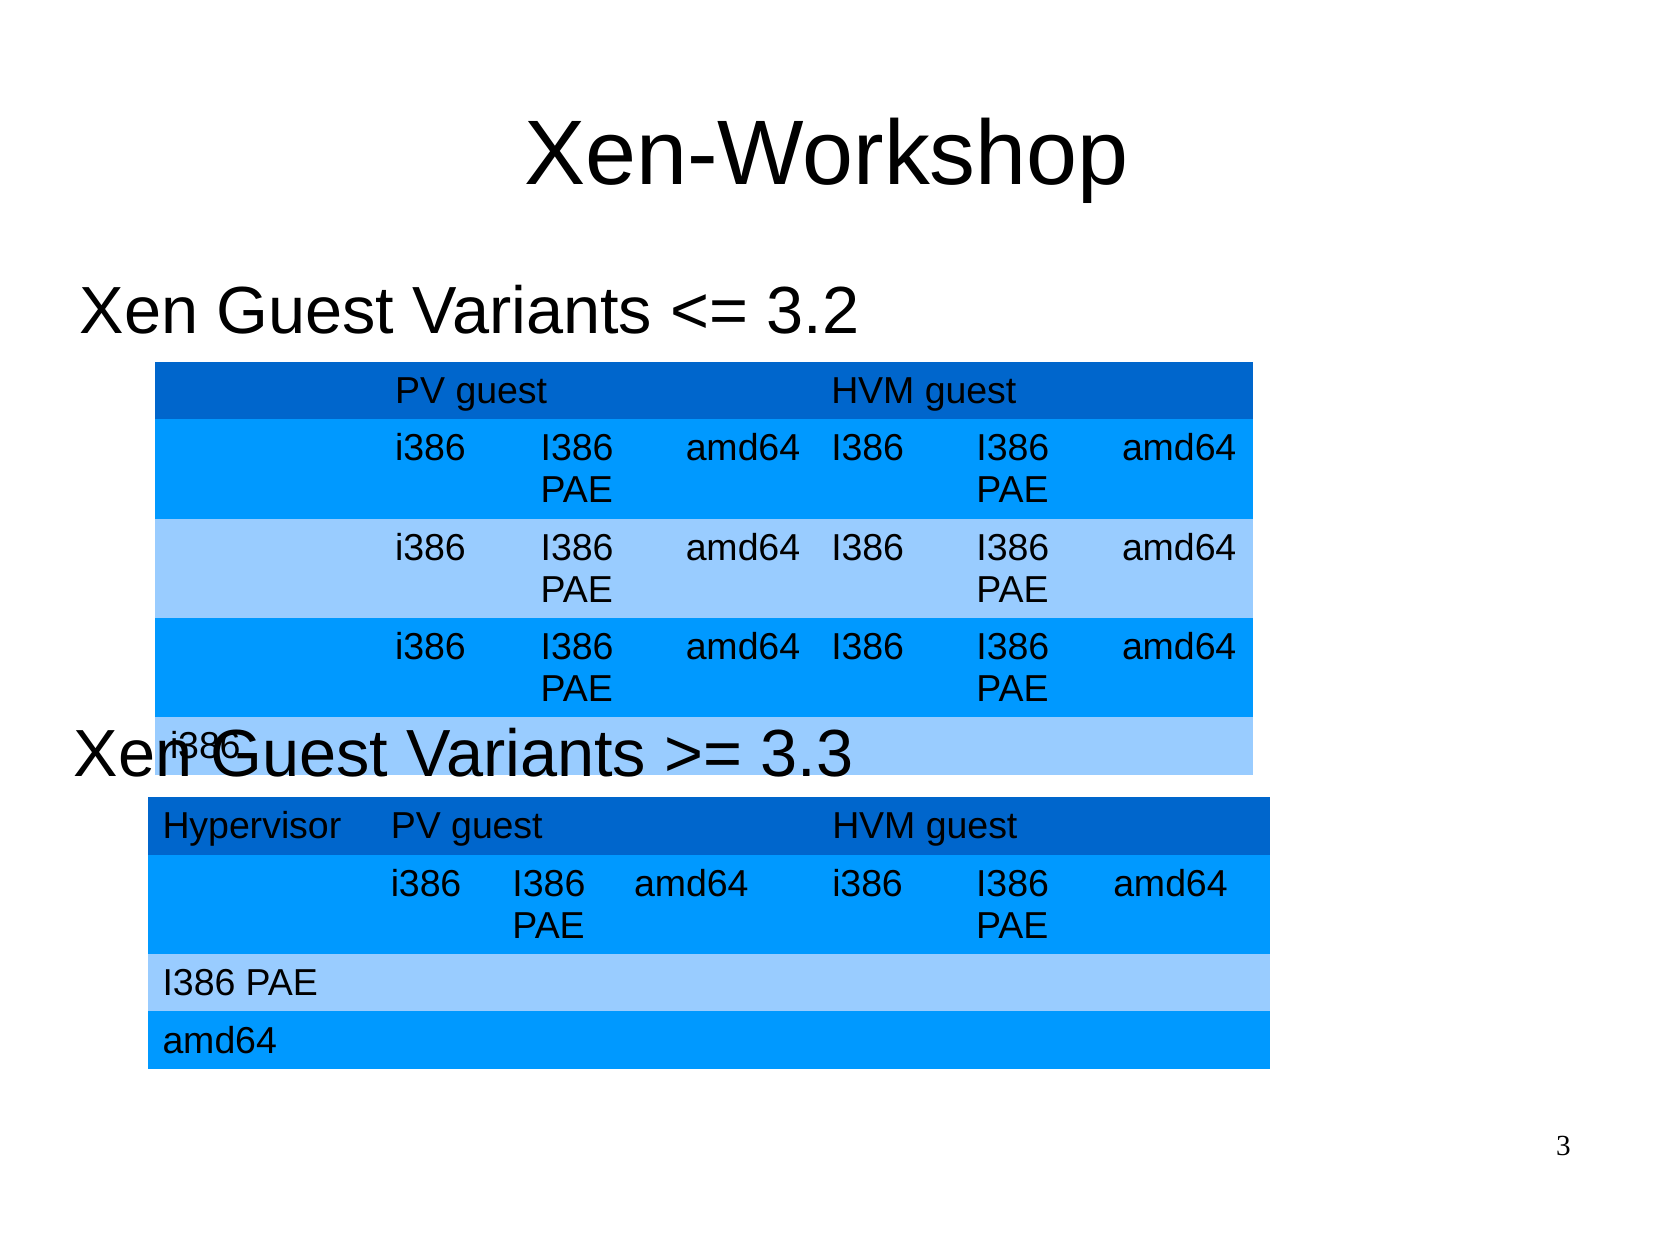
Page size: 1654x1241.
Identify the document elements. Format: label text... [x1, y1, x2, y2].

table_cell [961, 954, 1099, 1011]
table_cell I386 PAE [526, 618, 671, 708]
table_cell [818, 1011, 961, 1069]
table_cell [619, 1011, 818, 1069]
table_header Hypervisor [148, 797, 376, 855]
table_cell amd64 [671, 618, 816, 708]
table_cell [1099, 954, 1270, 1011]
table_cell i386 [376, 855, 498, 954]
table_cell amd64 [671, 519, 816, 618]
table_cell i386 [380, 419, 526, 519]
table_cell [498, 954, 619, 1011]
table_cell I386 [816, 519, 962, 618]
table_cell I386 PAE [498, 855, 619, 954]
table_cell [376, 1011, 498, 1069]
table_cell [619, 954, 818, 1011]
table_header PV guest [376, 797, 818, 855]
table_cell amd64 [1099, 855, 1270, 954]
table_header PV guest [380, 362, 816, 419]
table_cell amd64 [1107, 519, 1253, 618]
table_cell I386 PAE [962, 419, 1107, 519]
table_cell i386 [380, 519, 526, 618]
table_cell amd64 [619, 855, 818, 954]
title Xen-Workshop [82, 49, 1571, 257]
table_cell I386 PAE [962, 519, 1107, 618]
table_cell I386 PAE [526, 419, 671, 519]
table_cell amd64 [148, 1011, 376, 1069]
table_cell [155, 618, 380, 708]
table_header [155, 362, 380, 419]
table_cell I386 PAE [961, 855, 1099, 954]
table_cell I386 [816, 618, 962, 708]
table_cell [148, 855, 376, 954]
table_header HVM guest [816, 362, 1253, 419]
table_cell I386 PAE [148, 954, 376, 1011]
table_cell [498, 1011, 619, 1069]
table_header HVM guest [818, 797, 1270, 855]
table_cell i386 [818, 855, 961, 954]
table_cell amd64 [1107, 419, 1253, 519]
table_cell [155, 519, 380, 618]
text_box Xen Guest Variants <= 3.2 [64, 265, 1565, 356]
table_cell [376, 954, 498, 1011]
table_cell [1099, 1011, 1270, 1069]
table_cell I386 PAE [526, 519, 671, 618]
text_box Xen Guest Variants >= 3.3 [59, 708, 1560, 799]
table_cell [818, 954, 961, 1011]
table_cell [155, 419, 380, 519]
table_cell I386 [816, 419, 962, 519]
table_cell i386 [380, 618, 526, 708]
table_cell amd64 [671, 419, 816, 519]
table_cell [961, 1011, 1099, 1069]
table_cell I386 PAE [962, 618, 1107, 708]
table_cell amd64 [1107, 618, 1253, 708]
